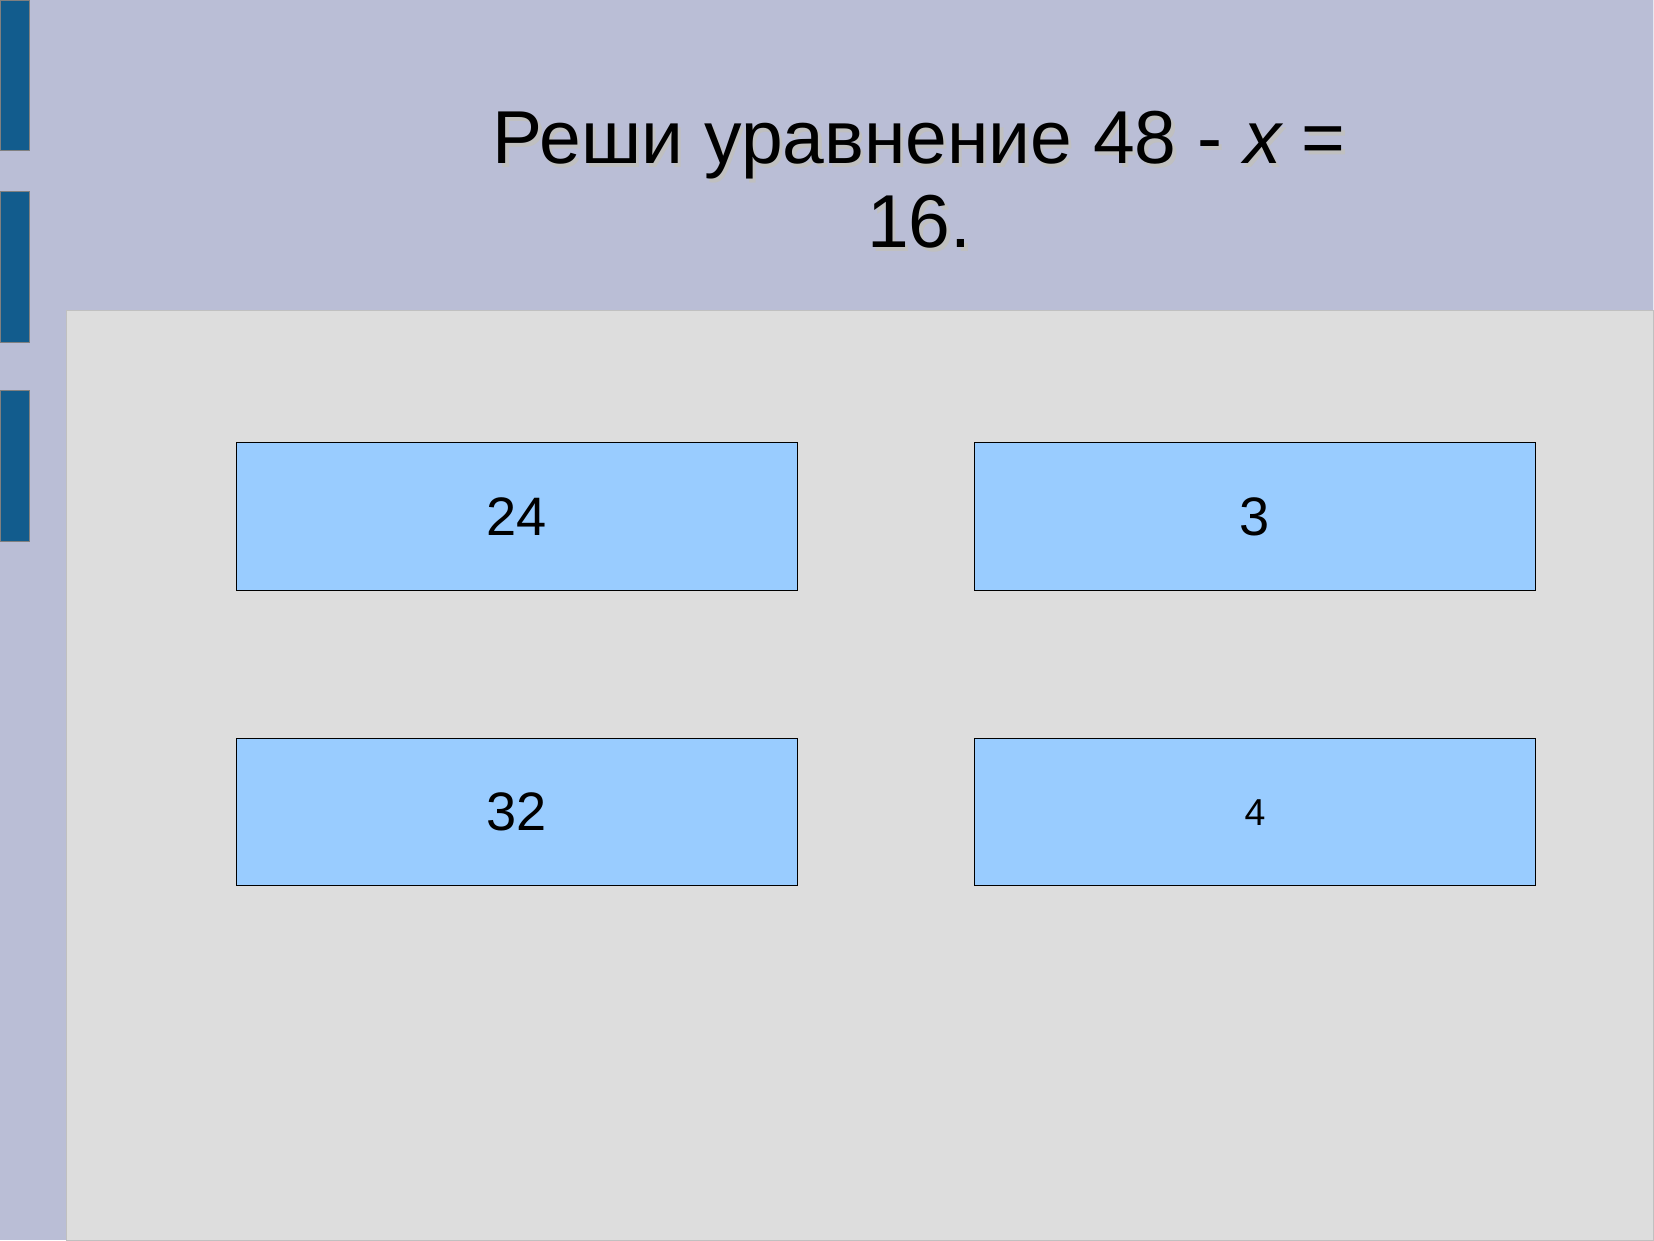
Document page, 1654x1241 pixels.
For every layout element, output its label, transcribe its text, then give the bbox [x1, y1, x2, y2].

text_box 32 [236, 738, 798, 886]
text_box 4 [974, 738, 1536, 886]
text_box 24 [236, 442, 798, 591]
text_box Реши уравнение 48 - х = 16. [421, 88, 1418, 293]
text_box 3 [974, 442, 1536, 591]
